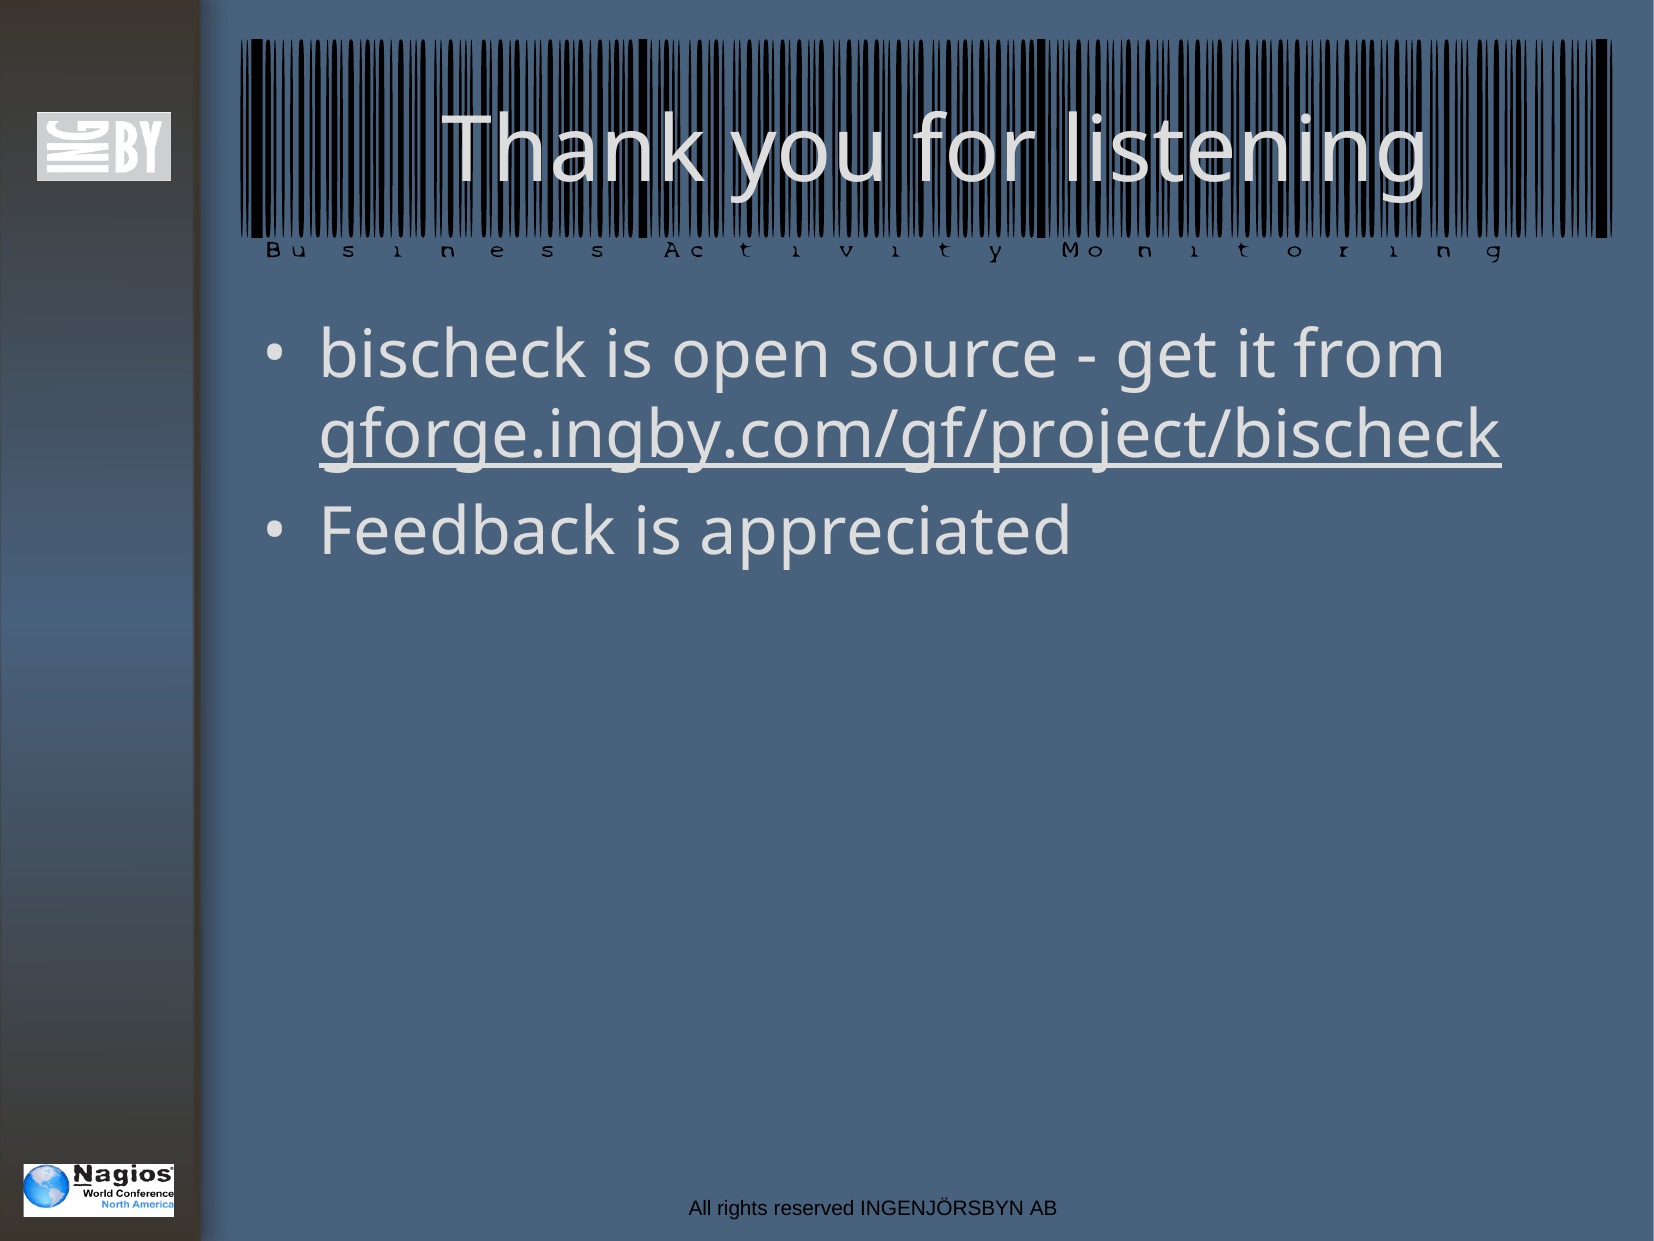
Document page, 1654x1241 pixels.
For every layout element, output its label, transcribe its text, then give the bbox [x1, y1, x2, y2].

list bischeck is open source - get it from gforge.ingby.com/gf/project/bischeck Feedback is appreciated [247, 303, 1613, 1103]
picture [0, 0, 1654, 1241]
title Thank you for listening [261, 14, 1613, 275]
